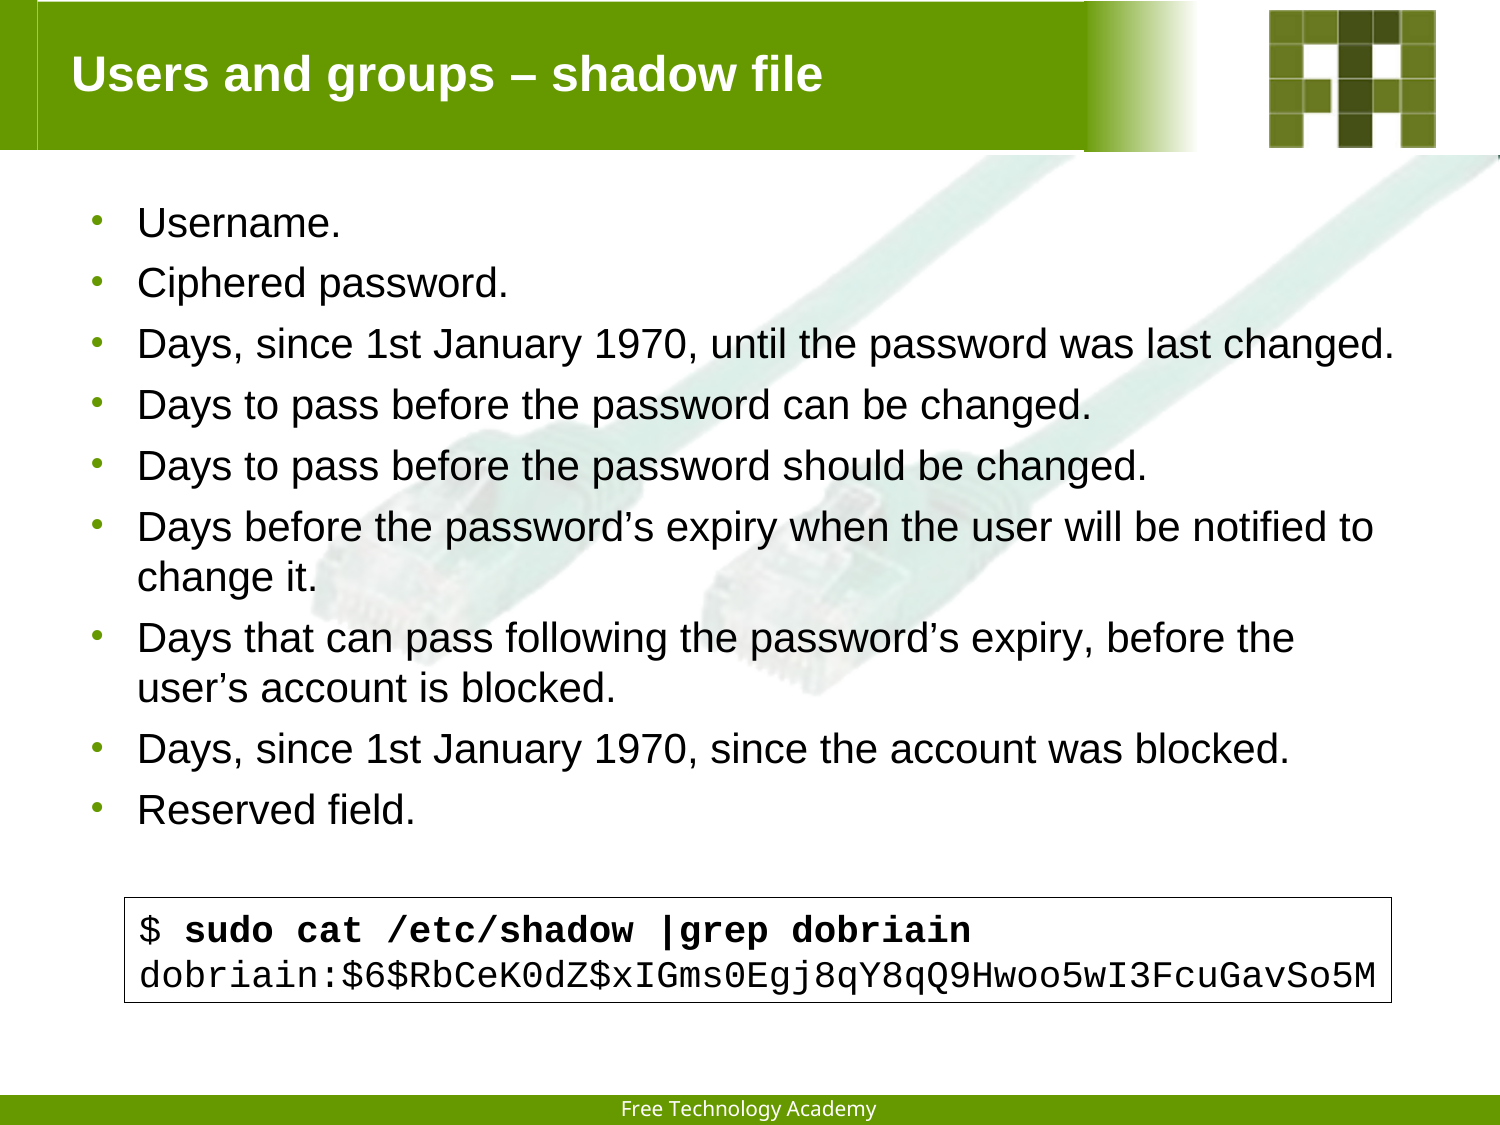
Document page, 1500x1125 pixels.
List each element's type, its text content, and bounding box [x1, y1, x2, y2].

list Username. Ciphered password. Days, since 1st January 1970, until the password was last changed. Days to pass before the password can be changed. Days to pass before the password should be changed. Days before the password’s expiry when the user will be notified to change it. Days that can pass following the password’s expiry, before the user’s account is blocked. Days, since 1st January 1970, since the account was blocked. Reserved field. [75, 187, 1426, 886]
text_box $ sudo cat /etc/shadow |grep dobriain dobriain:$6$RbCeK0dZ$xIGms0Egj8qY8qQ9Hwoo5wI3FcuGavSo5M [124, 897, 1392, 1003]
title Users and groups – shadow file [56, 1, 1107, 152]
picture [1269, 10, 1436, 148]
